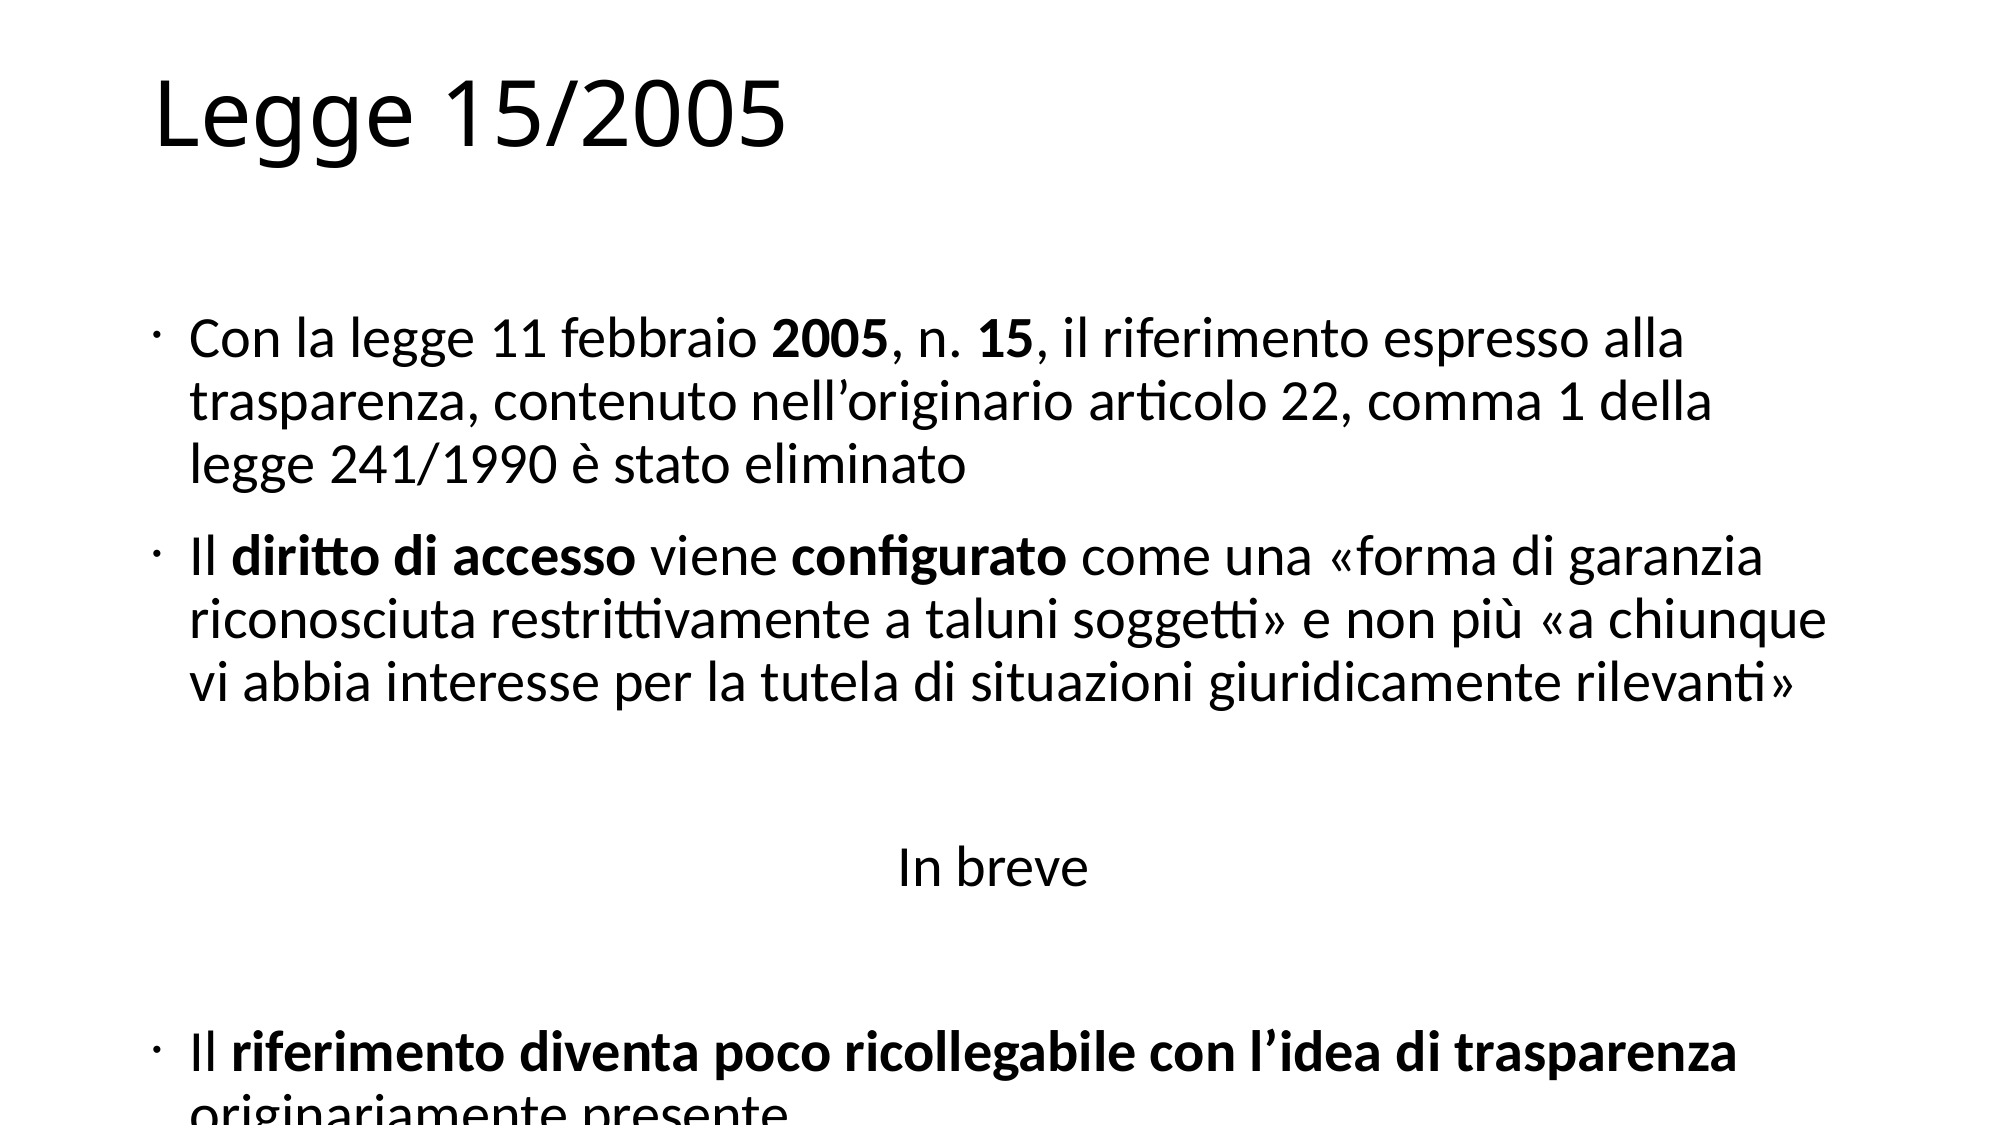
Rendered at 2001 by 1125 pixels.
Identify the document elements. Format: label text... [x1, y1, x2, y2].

list Con la legge 11 febbraio 2005, n. 15, il riferimento espresso alla trasparenza, contenuto nell’originario articolo 22, comma 1 della legge 241/1990 è stato eliminato Il diritto di accesso viene configurato come una «forma di garanzia riconosciuta restrittivamente a taluni soggetti» e non più «a chiunque vi abbia interesse per la tutela di situazioni giuridicamente rilevanti» In breve Il riferimento diventa poco ricollegabile con l’idea di trasparenza originariamente presente [137, 299, 1863, 1014]
title Legge 15/2005 [137, 59, 1863, 278]
